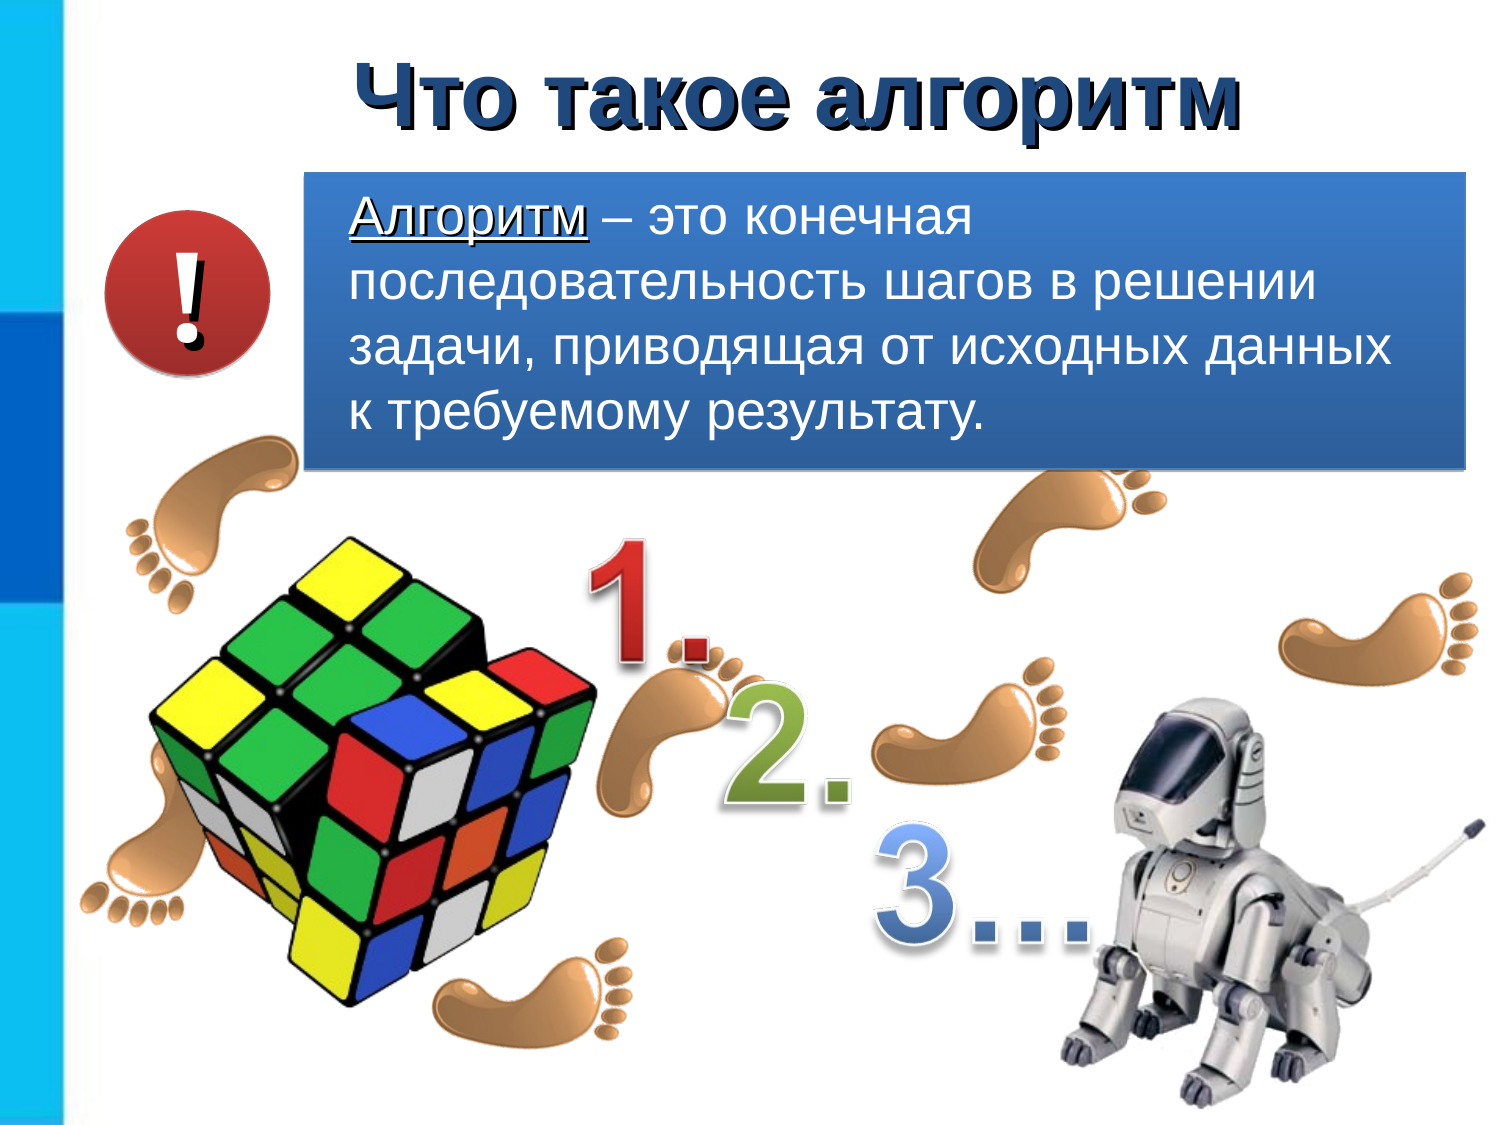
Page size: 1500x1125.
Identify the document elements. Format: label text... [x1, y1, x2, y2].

list Алгоритм – это конечная последовательность шагов в решении задачи, приводящая от исходных данных к требуемому результату. [304, 172, 1465, 469]
text_box ! [105, 210, 270, 376]
picture [0, 0, 1500, 1125]
title Что такое алгоритм [171, 11, 1425, 169]
